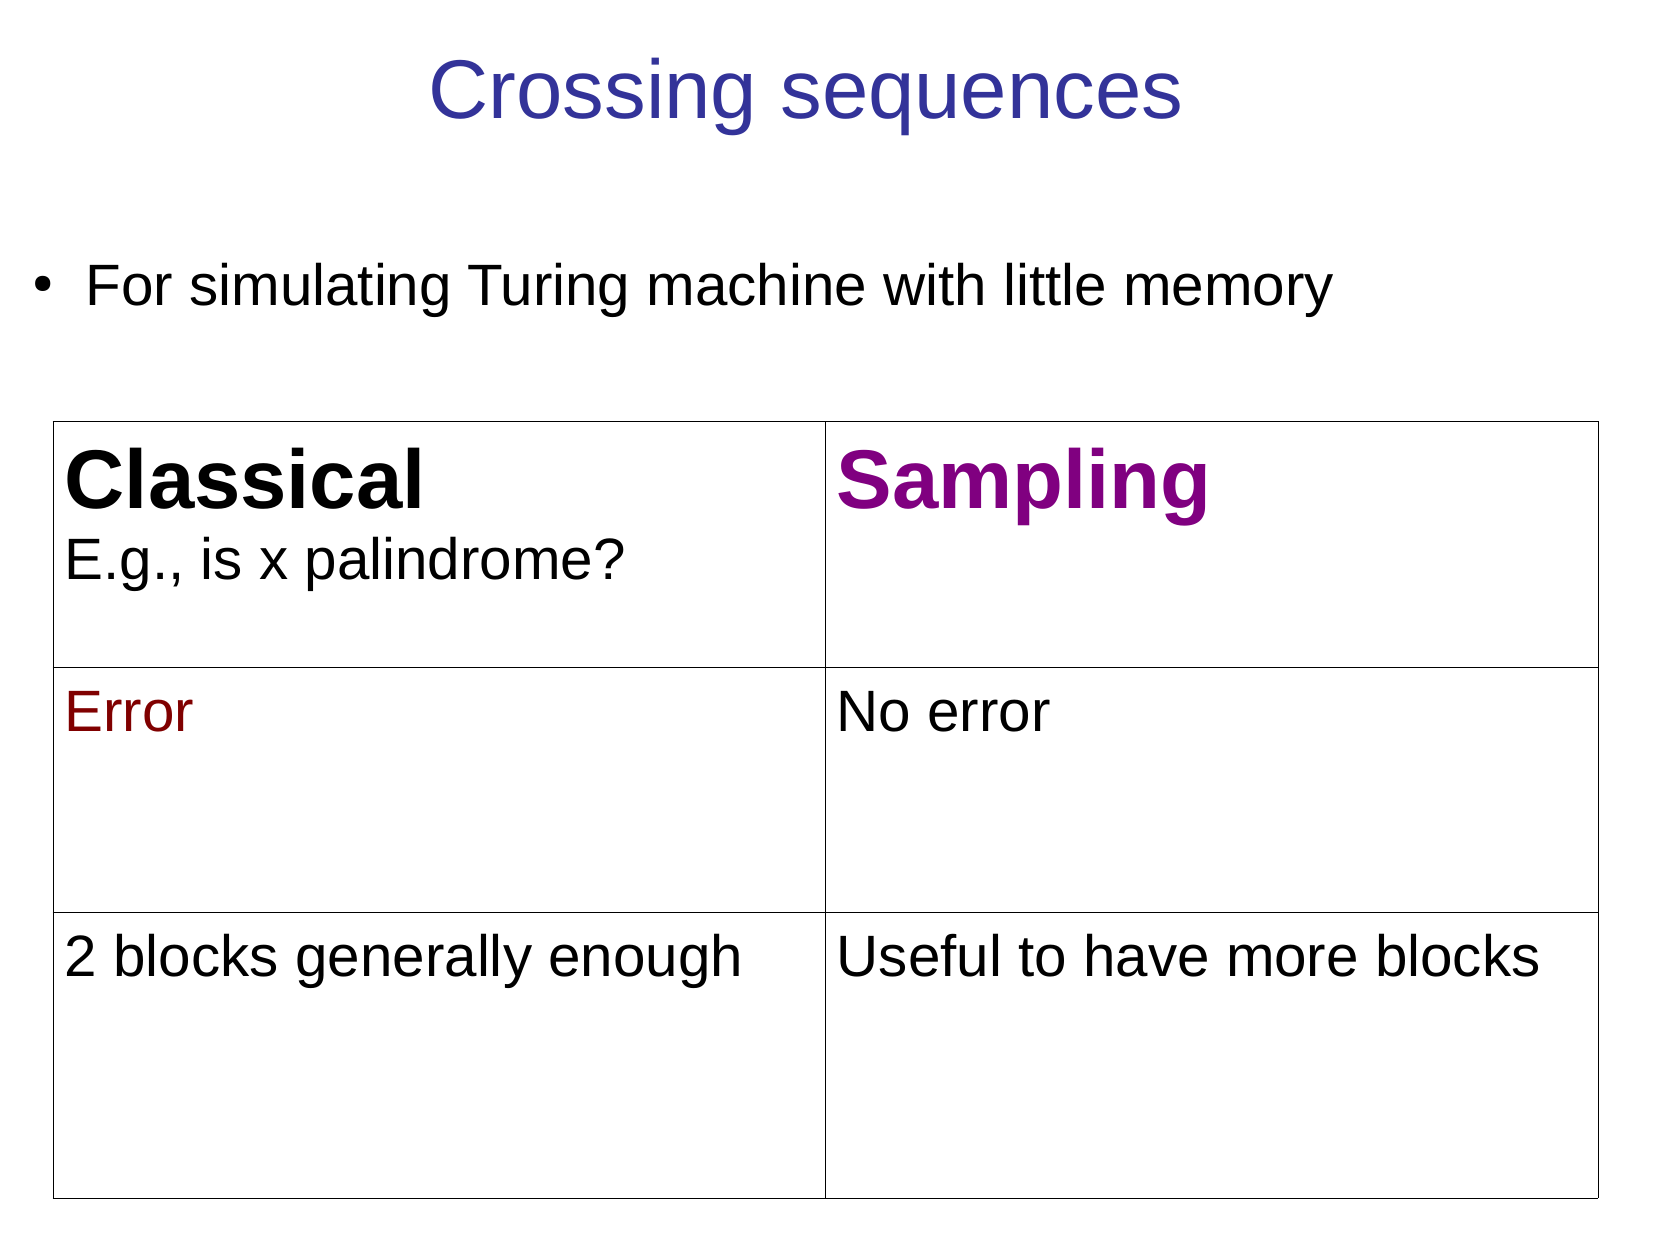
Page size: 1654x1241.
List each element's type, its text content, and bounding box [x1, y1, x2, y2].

table_cell Useful to have more blocks [826, 913, 1598, 1198]
table_cell No error [826, 668, 1598, 912]
table_header Sampling [826, 422, 1598, 667]
table_cell 2 blocks generally enough [54, 913, 825, 1198]
list For simulating Turing machine with little memory [0, 165, 1647, 1163]
table_cell Error [54, 668, 825, 912]
title Crossing sequences [75, 15, 1538, 166]
table_header Classical E.g., is x palindrome? [54, 422, 825, 667]
